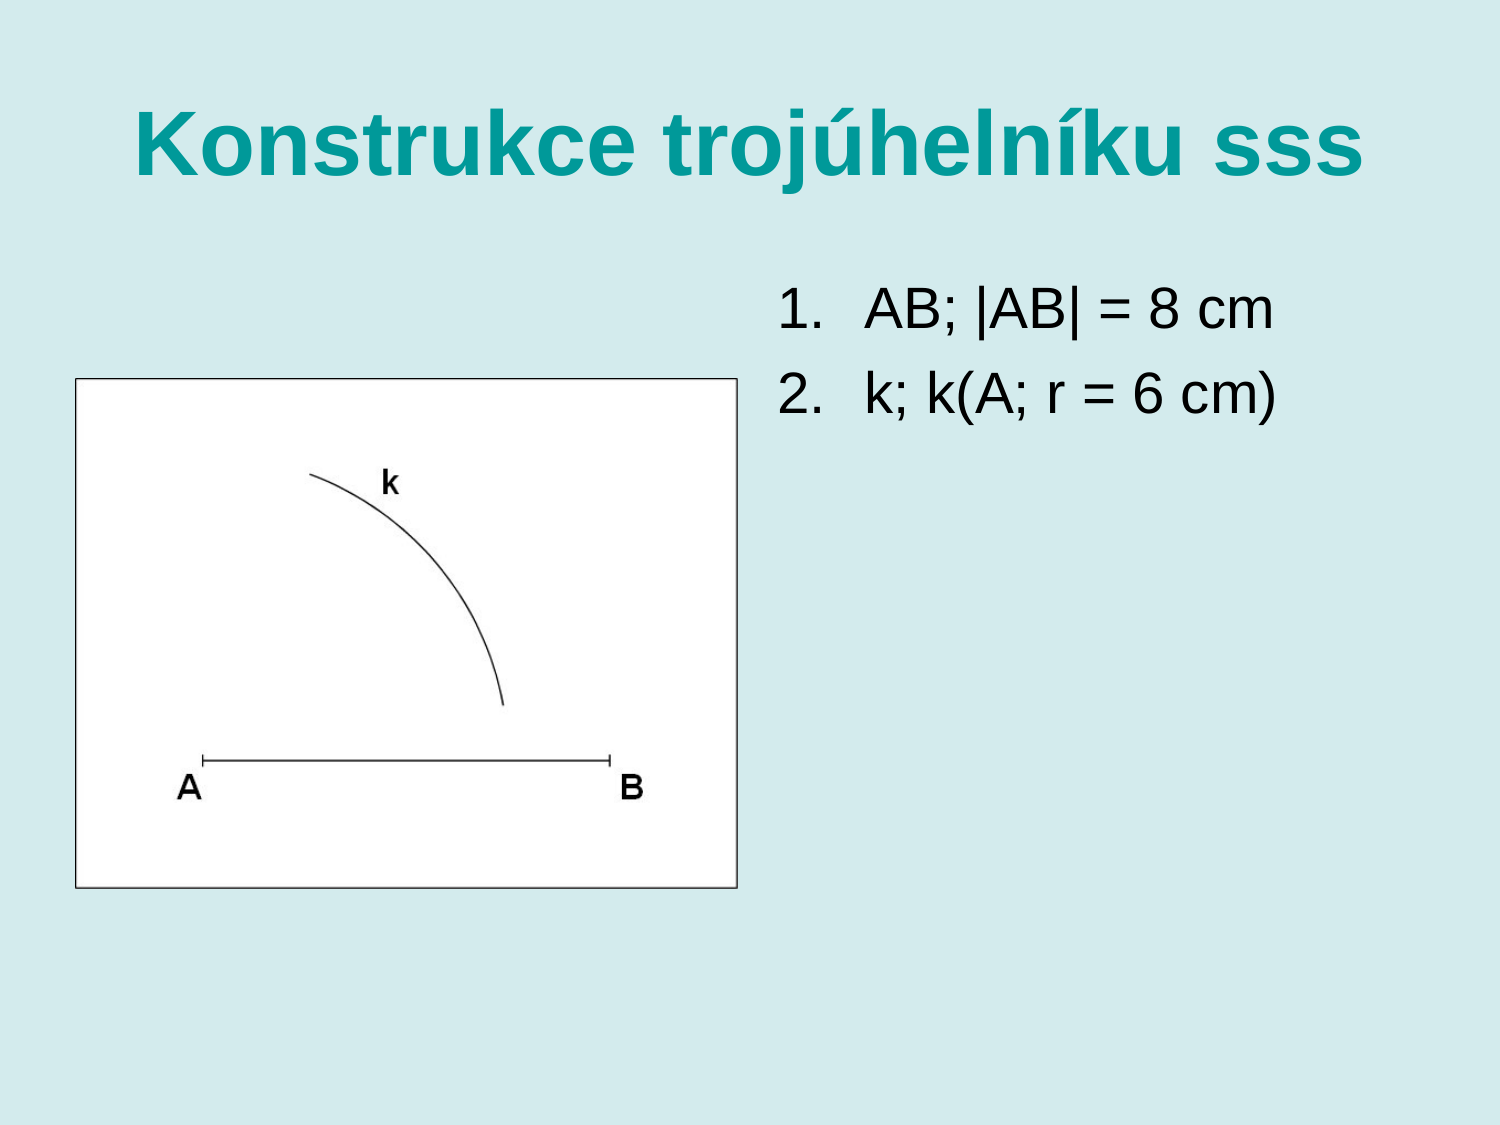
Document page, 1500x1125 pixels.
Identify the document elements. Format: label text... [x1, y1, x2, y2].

picture [75, 378, 738, 889]
title Konstrukce trojúhelníku sss [75, 45, 1426, 233]
list AB; |AB| = 8 cm k; k(A; r = 6 cm) [762, 262, 1426, 1006]
